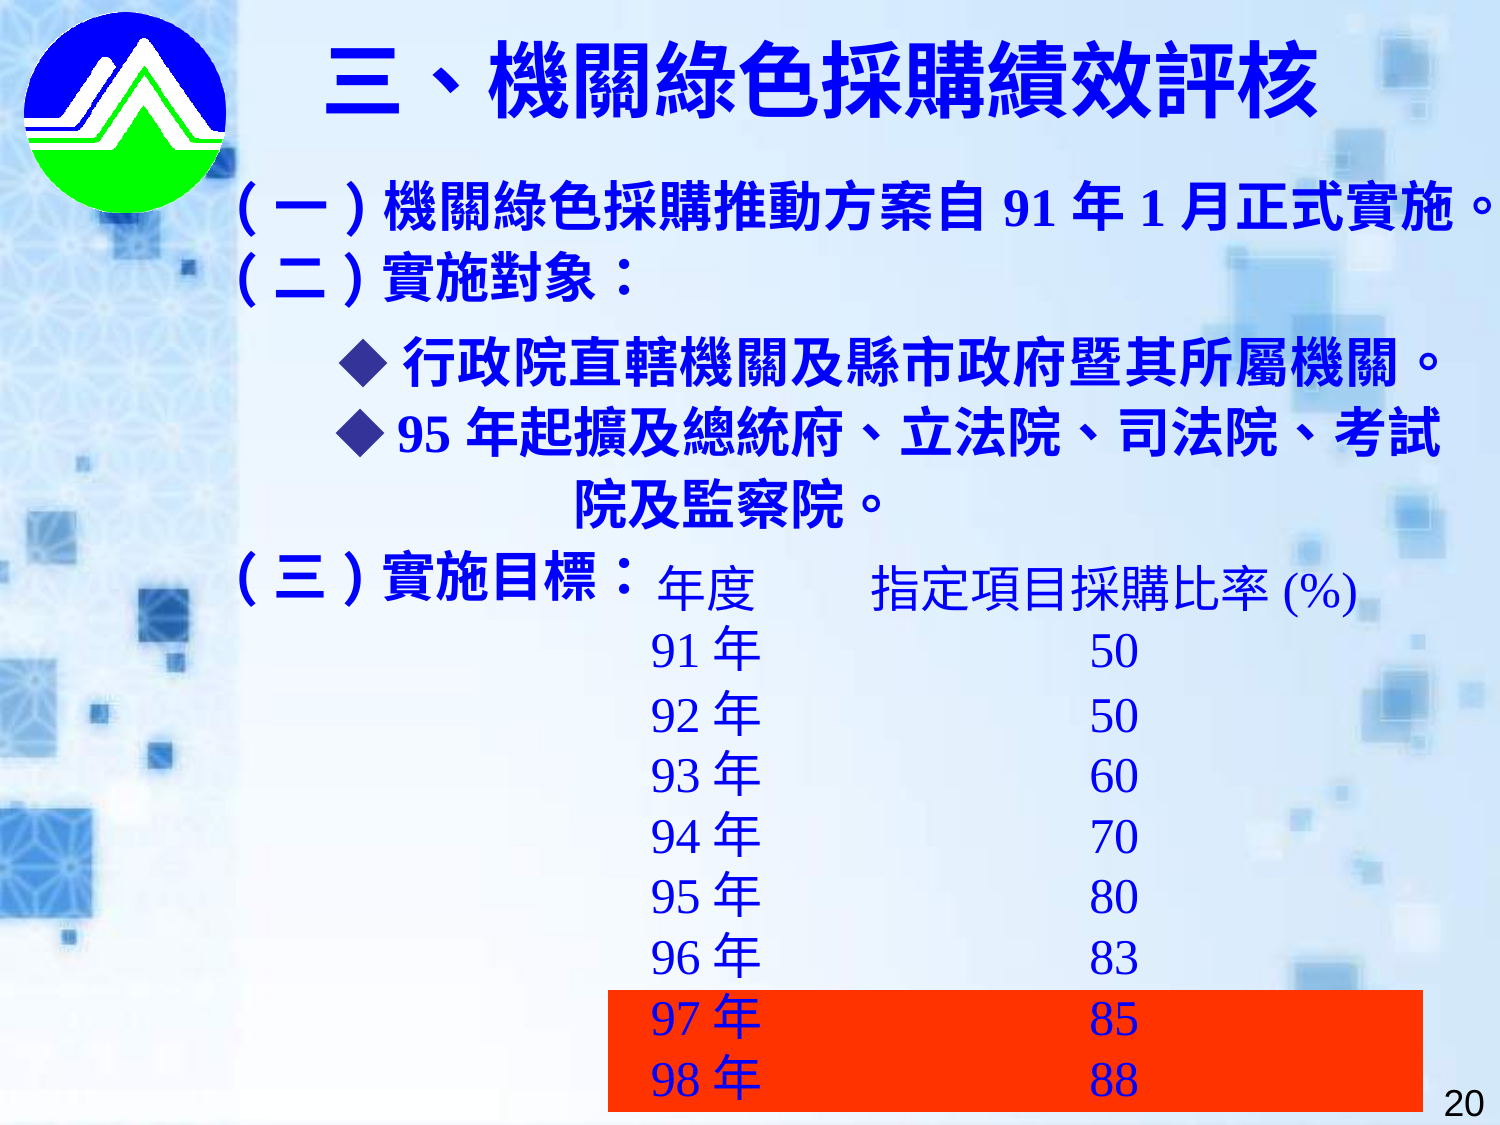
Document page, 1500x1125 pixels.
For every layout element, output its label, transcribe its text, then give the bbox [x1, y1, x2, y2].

table_cell 97年 [608, 990, 805, 1052]
table_cell 80 [805, 869, 1423, 930]
table_cell 92年 [608, 688, 805, 748]
table_cell 50 [805, 623, 1423, 688]
table_cell 96年 [608, 930, 805, 990]
table_cell 93年 [608, 748, 805, 809]
text_box 三、機關綠色採購績效評核 [230, 0, 1412, 149]
table_cell 88 [805, 1052, 1423, 1112]
table_cell 83 [805, 930, 1423, 990]
text_box (一)機關綠色採購推動方案自91年1月正式實施。 (二)實施對象： ◆行政院直轄機關及縣市政府暨其所屬機關。◆95年起擴及總統府、立法院、司法院、考試 院及監察院。 (三)實施目標： [218, 160, 1471, 615]
table_cell 98年 [608, 1052, 805, 1112]
table_header 年度 [608, 563, 805, 623]
table_cell 60 [805, 748, 1423, 809]
table_cell 70 [805, 809, 1423, 869]
table_cell 94年 [608, 809, 805, 869]
table_header 指定項目採購比率(%) [805, 563, 1423, 623]
picture [0, 0, 1500, 1125]
table_cell 50 [805, 688, 1423, 748]
table_cell 91年 [608, 623, 805, 688]
table_cell 95年 [608, 869, 805, 930]
table_cell 85 [805, 990, 1423, 1052]
